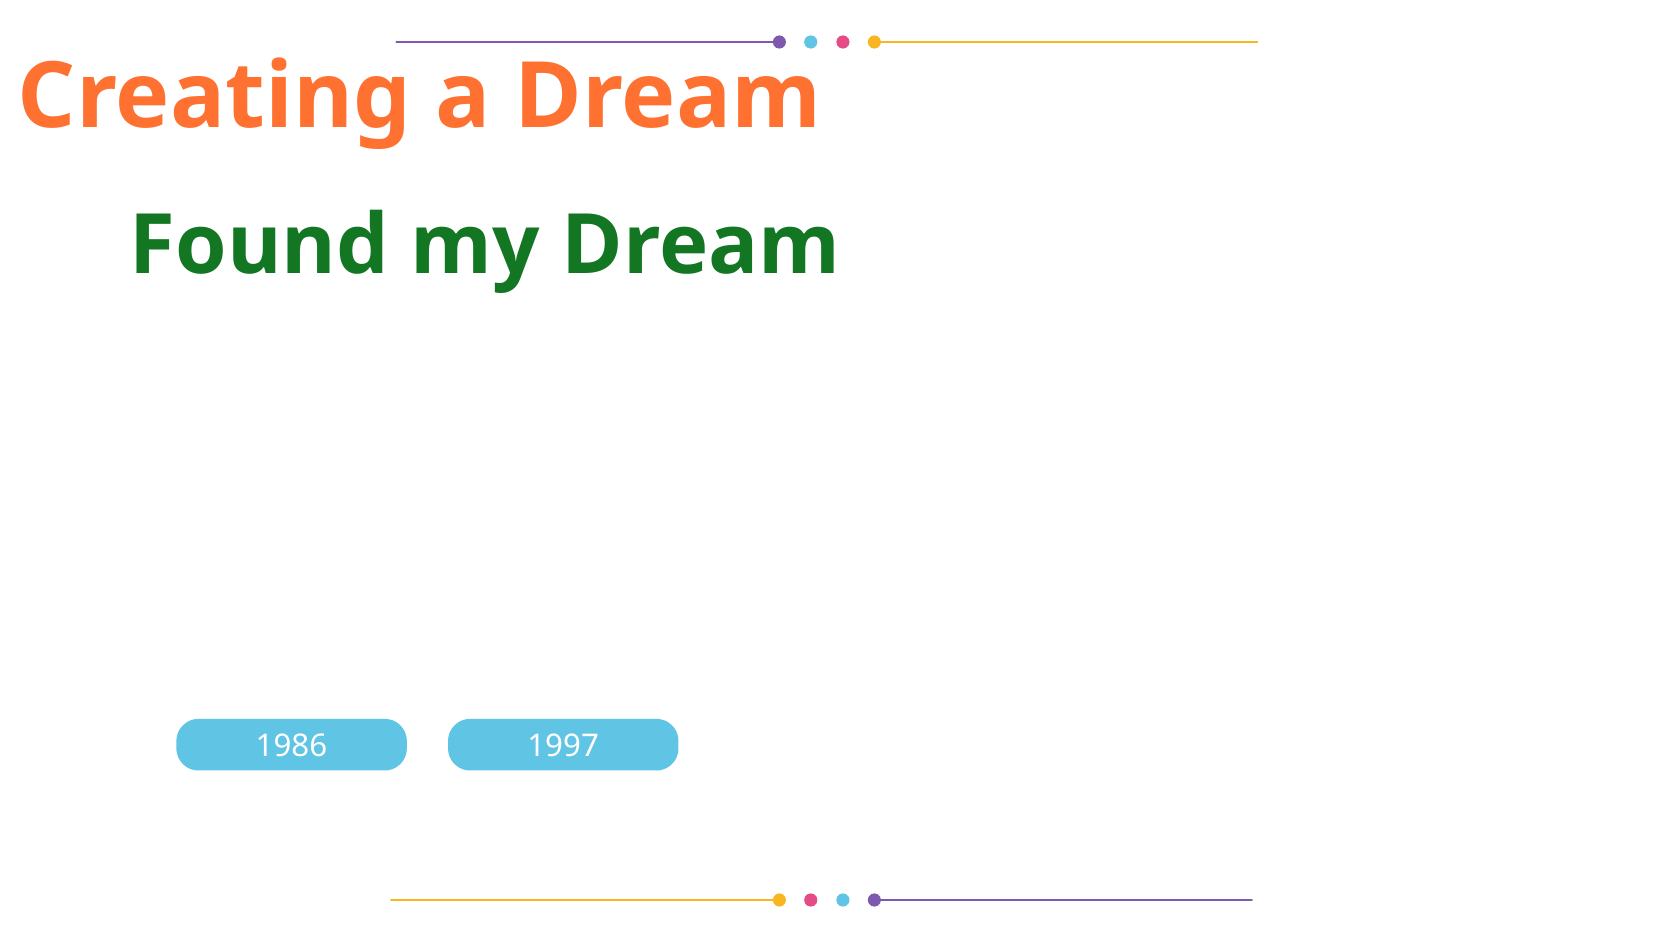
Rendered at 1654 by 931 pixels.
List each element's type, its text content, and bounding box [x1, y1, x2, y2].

text_box 1997 [448, 718, 679, 771]
text_box 1986 [176, 718, 407, 771]
title Found my Dream [129, 0, 1595, 485]
title Creating a Dream [17, 7, 1022, 178]
